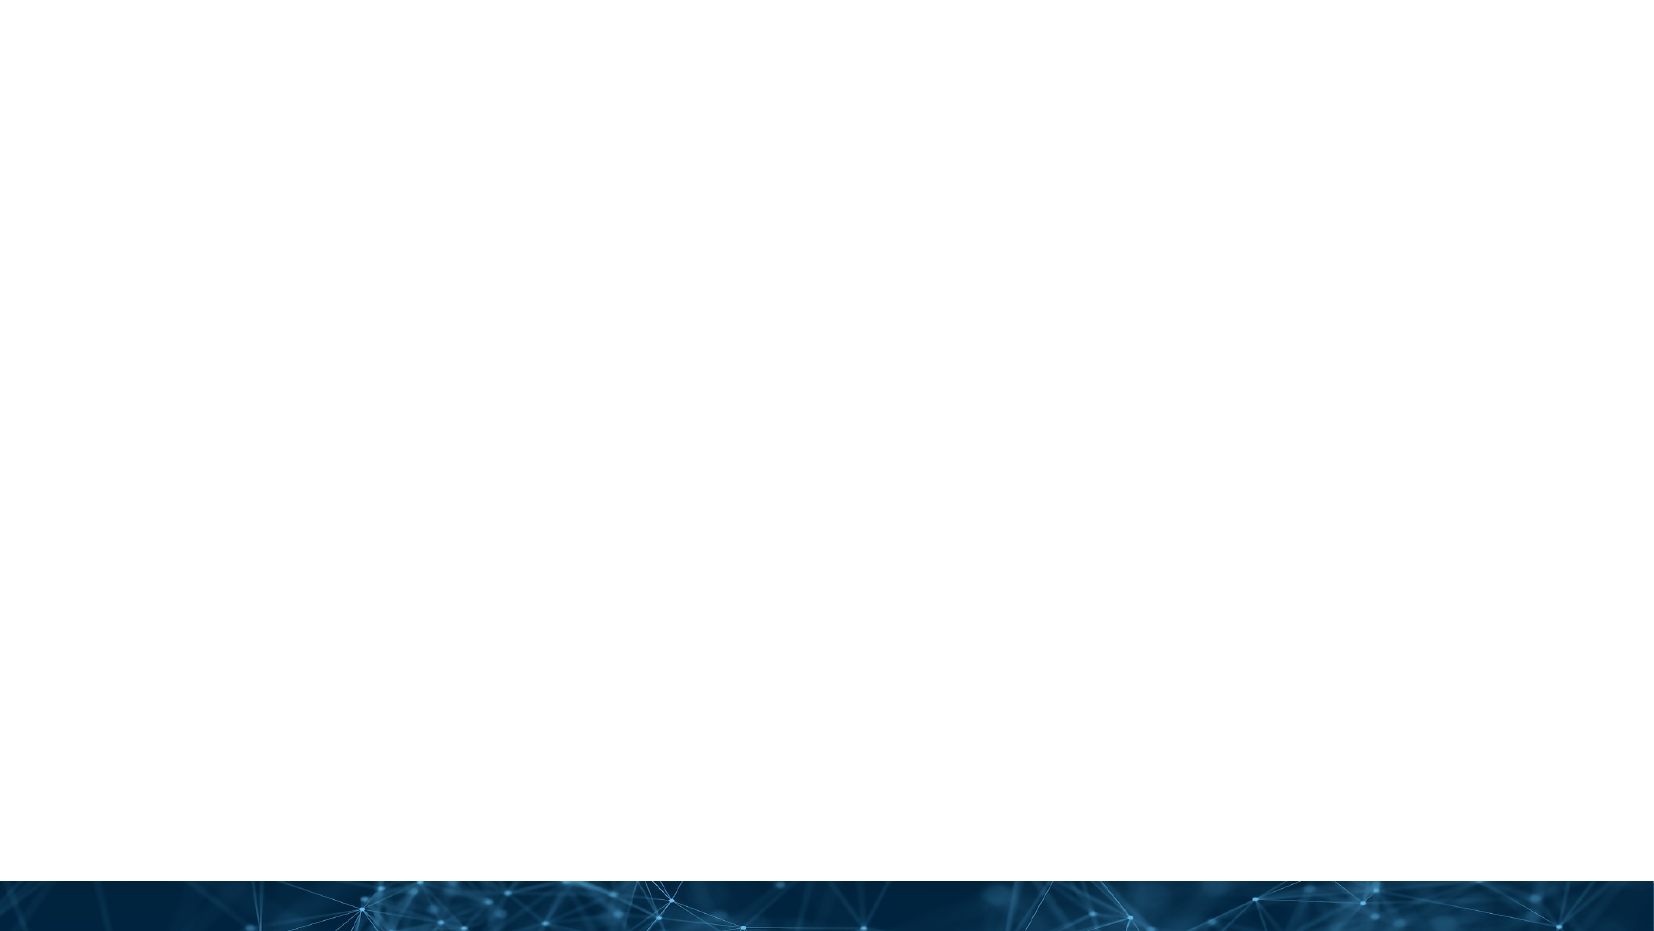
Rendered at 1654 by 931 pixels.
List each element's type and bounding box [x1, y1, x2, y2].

picture [0, 881, 1654, 931]
